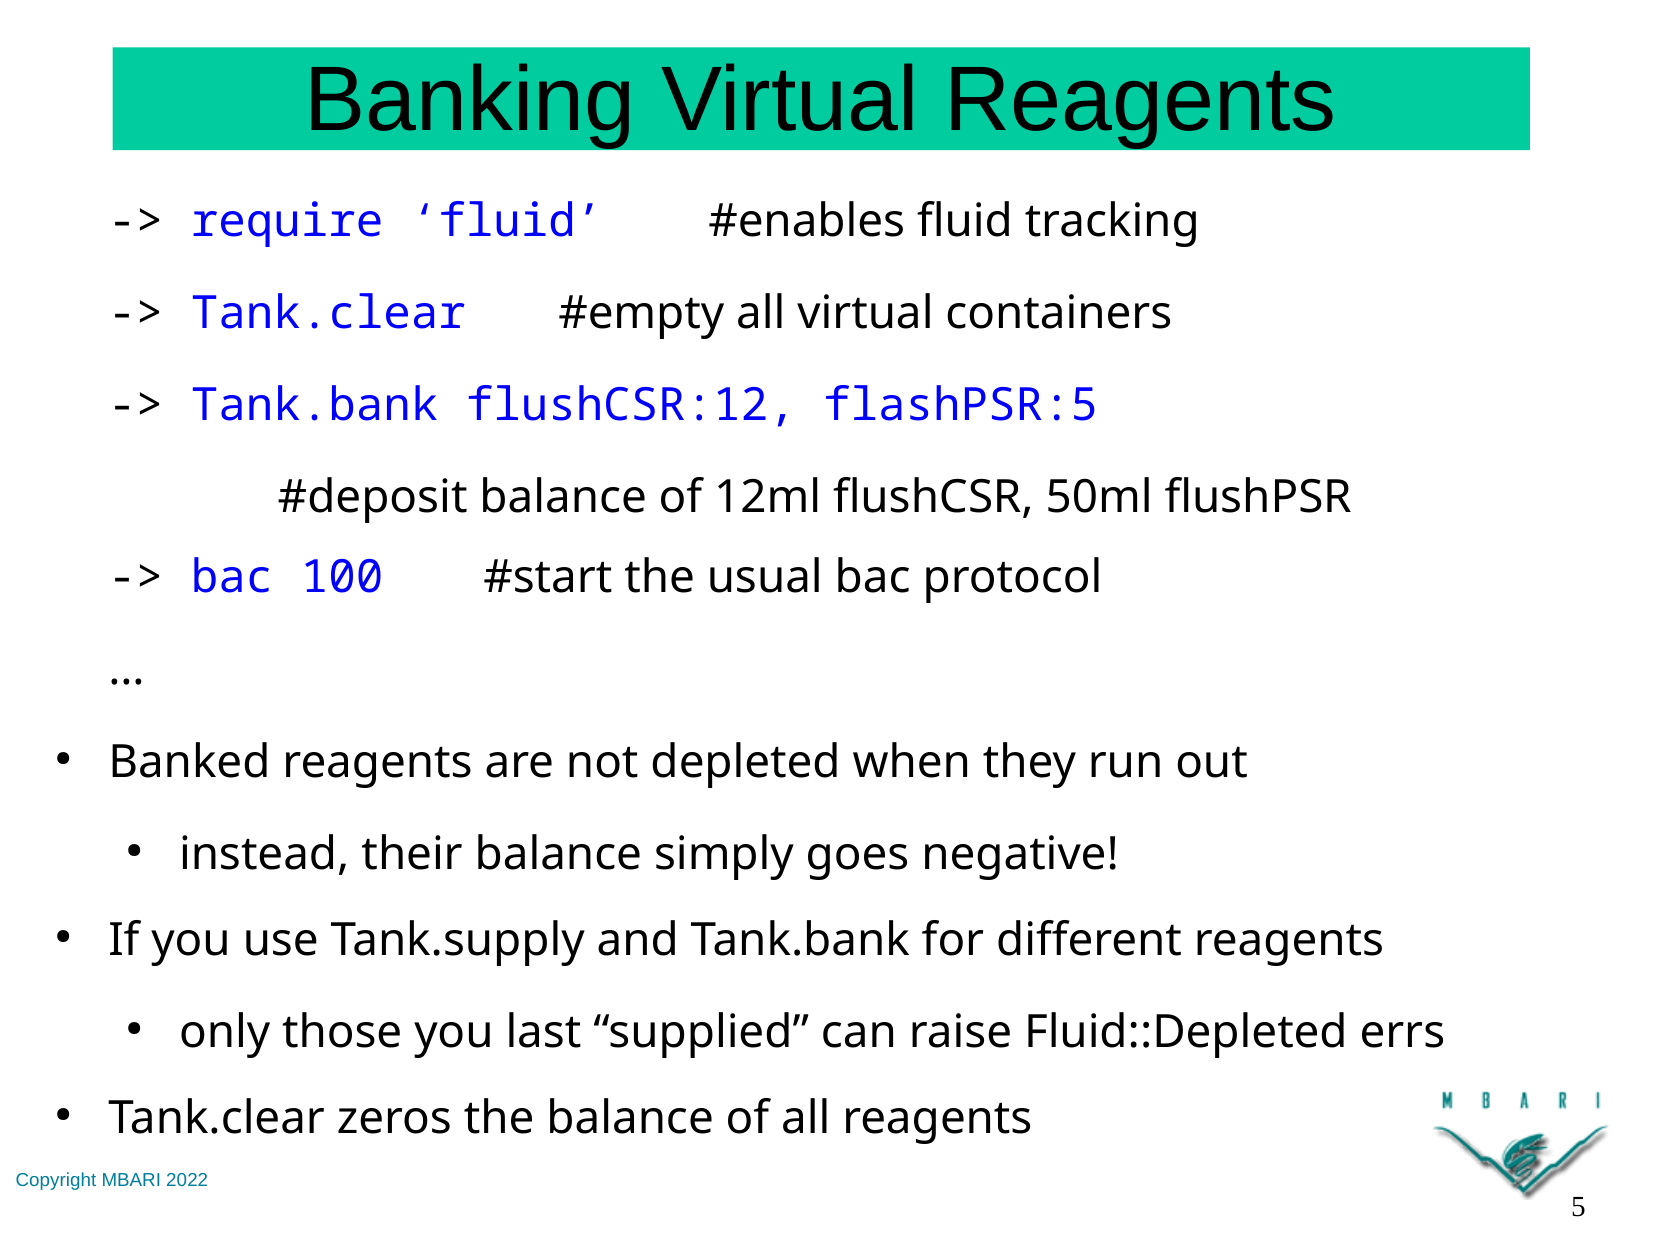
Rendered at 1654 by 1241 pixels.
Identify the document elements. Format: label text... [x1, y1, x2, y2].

picture [1426, 1156, 1613, 1200]
list -> require ‘fluid’ #enables fluid tracking -> Tank.clear #empty all virtual containers -> Tank.bank flushCSR:12, flashPSR:5 #deposit balance of 12ml flushCSR, 50ml flushPSR -> bac 100 #start the usual bac protocol … Banked reagents are not depleted when they run out instead, their balance simply goes negative! If you use Tank.supply and Tank.bank for different reagents only those you last “supplied” can raise Fluid::Depleted errs Tank.clear zeros the balance of all reagents [37, 187, 1613, 1156]
title Banking Virtual Reagents [112, 47, 1530, 151]
